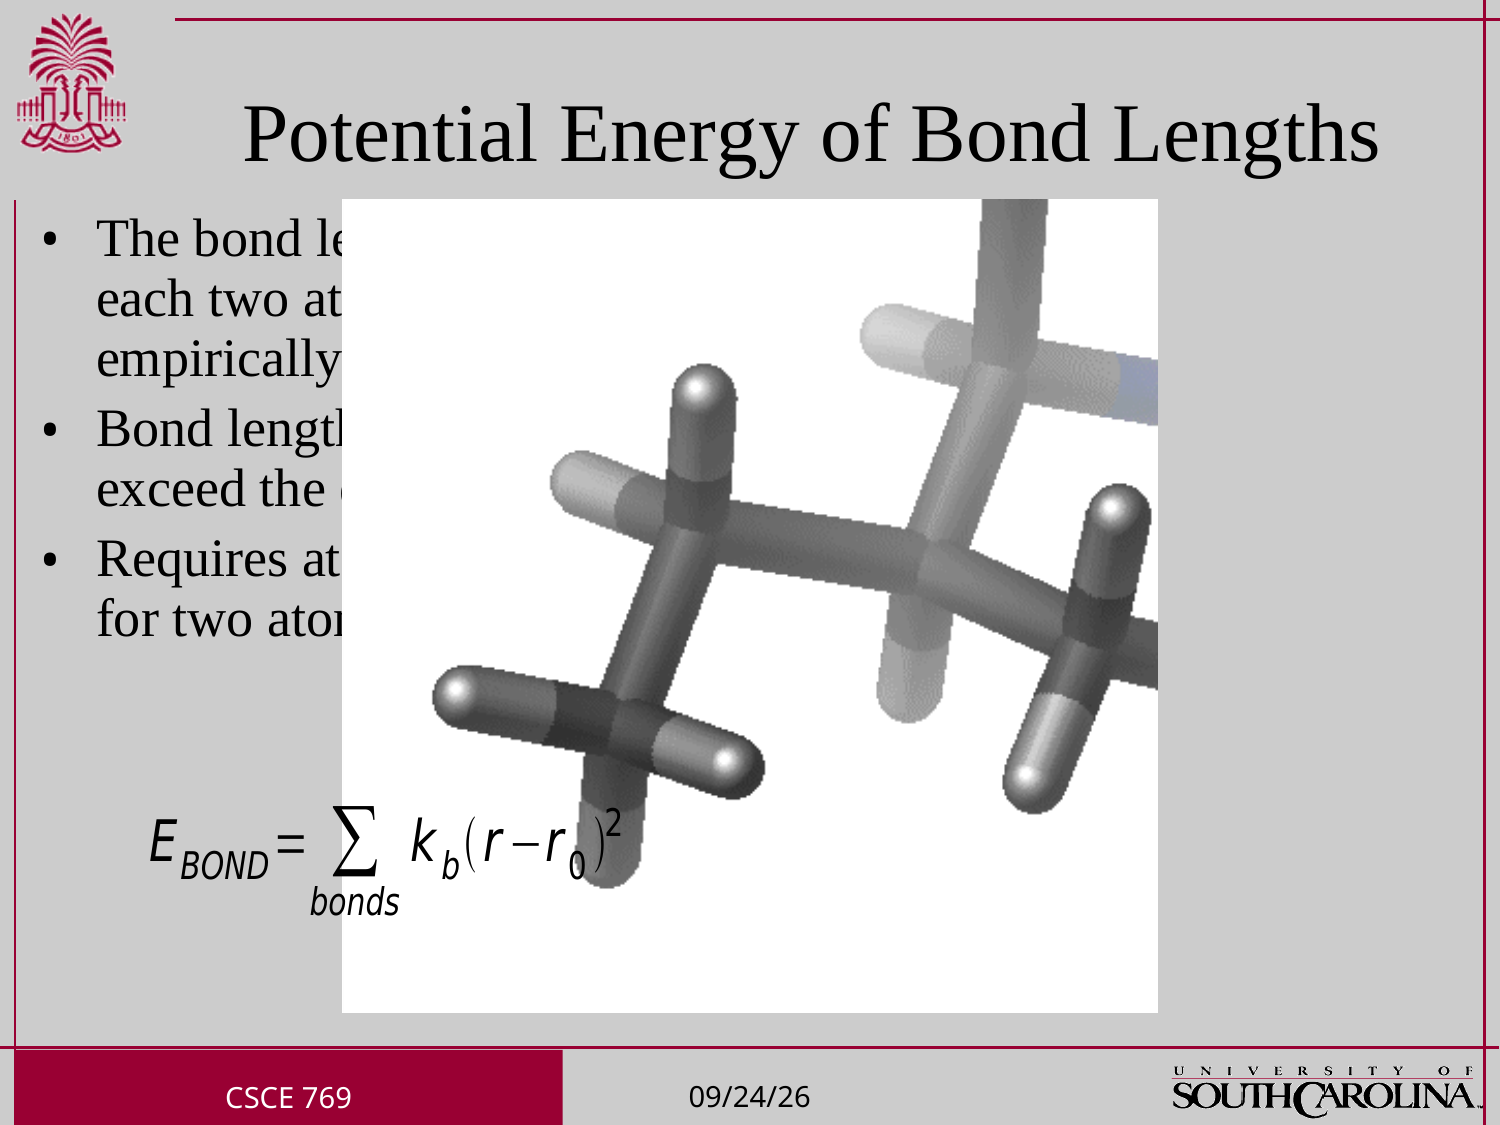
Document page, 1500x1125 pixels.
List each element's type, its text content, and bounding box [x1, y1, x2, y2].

picture [12, 12, 131, 155]
picture [342, 199, 1476, 1013]
chart [138, 800, 636, 926]
title Potential Energy of Bond Lengths [174, 9, 1450, 188]
list The bond length between each two atoms is known empirically Bond lengths should not exceed the expected values Requires atomic coordinates for two atoms [24, 200, 342, 713]
picture [1162, 1049, 1483, 1125]
